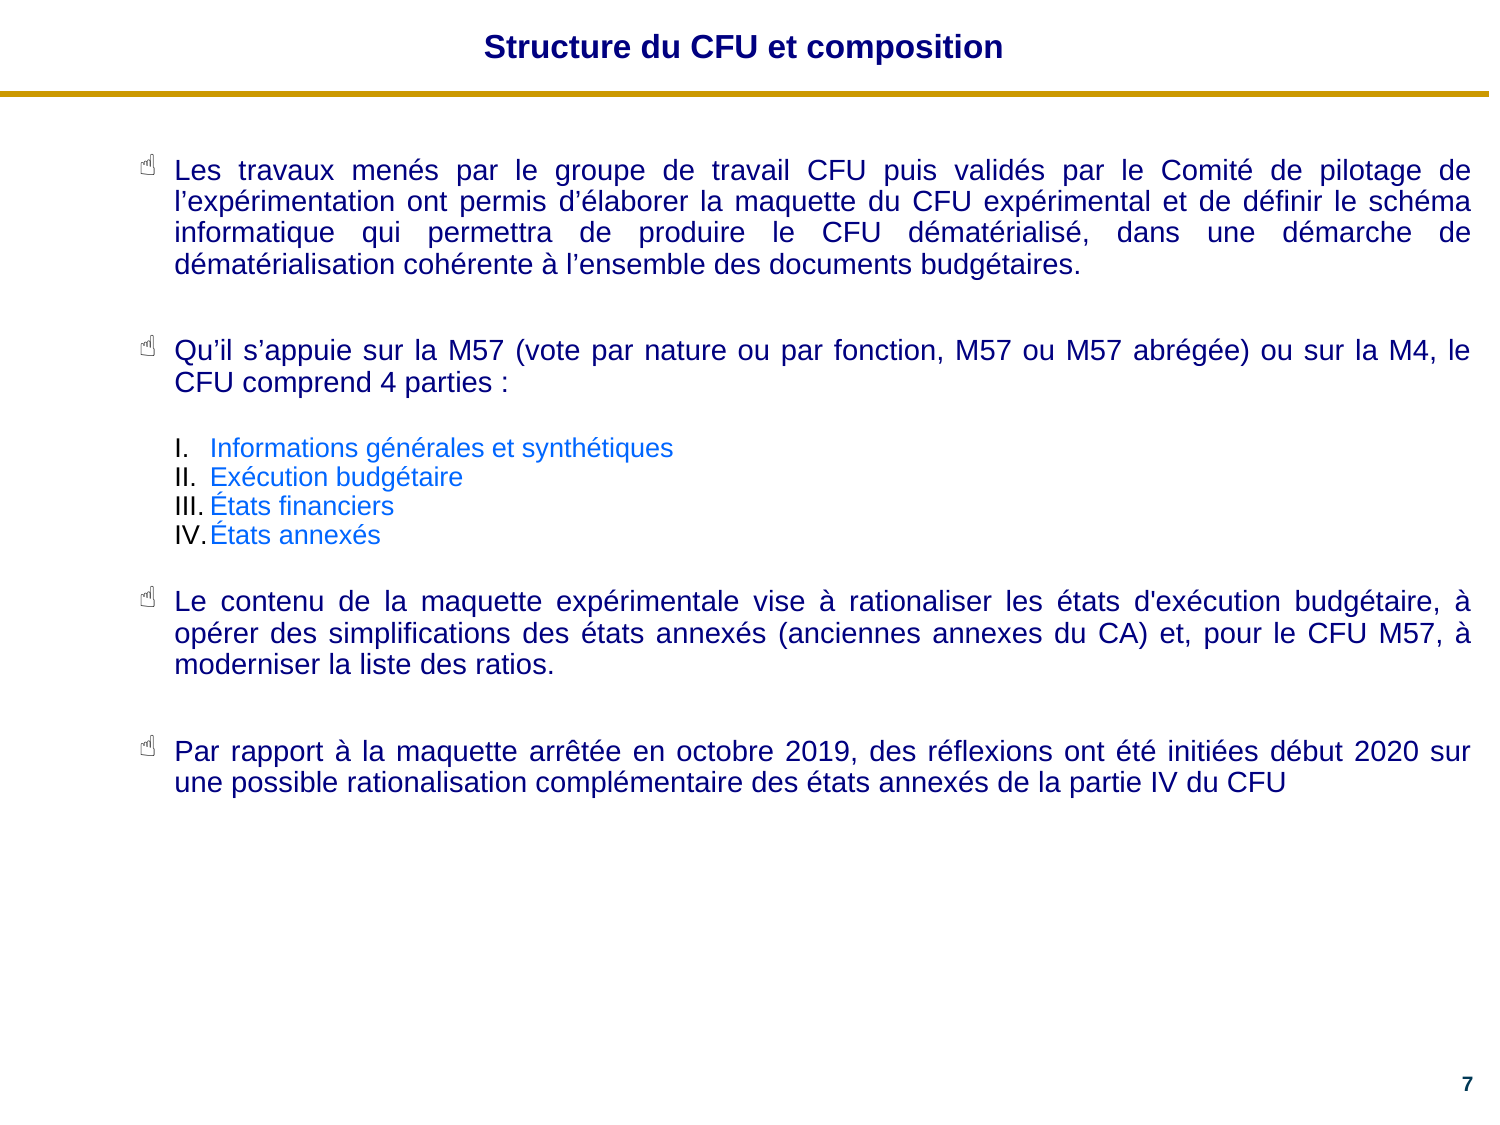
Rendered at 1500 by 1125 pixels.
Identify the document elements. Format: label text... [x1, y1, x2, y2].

title Structure du CFU et composition [0, 97, 1489, 101]
title Structure du CFU et composition [0, 0, 1489, 91]
text_box Les travaux menés par le groupe de travail CFU puis validés par le Comité de pilotage de l’expérimentation ont permis d’élaborer la maquette du CFU expérimental et de définir le schéma informatique qui permettra de produire le CFU dématérialisé, dans une démarche de dématérialisation cohérente à l’ensemble des documents budgétaires. Qu’il s’appuie sur la M57 (vote par nature ou par fonction, M57 ou M57 abrégée) ou sur la M4, le CFU comprend 4 parties : Informations générales et synthétiques Exécution budgétaire États financiers États annexés Le contenu de la maquette expérimentale vise à rationaliser les états d'exécution budgétaire, à opérer des simplifications des états annexés (anciennes annexes du CA) et, pour le CFU M57, à moderniser la liste des ratios. Par rapport à la maquette arrêtée en octobre 2019, des réflexions ont été initiées début 2020 sur une possible rationalisation complémentaire des états annexés de la partie IV du CFU [23, 147, 1489, 282]
